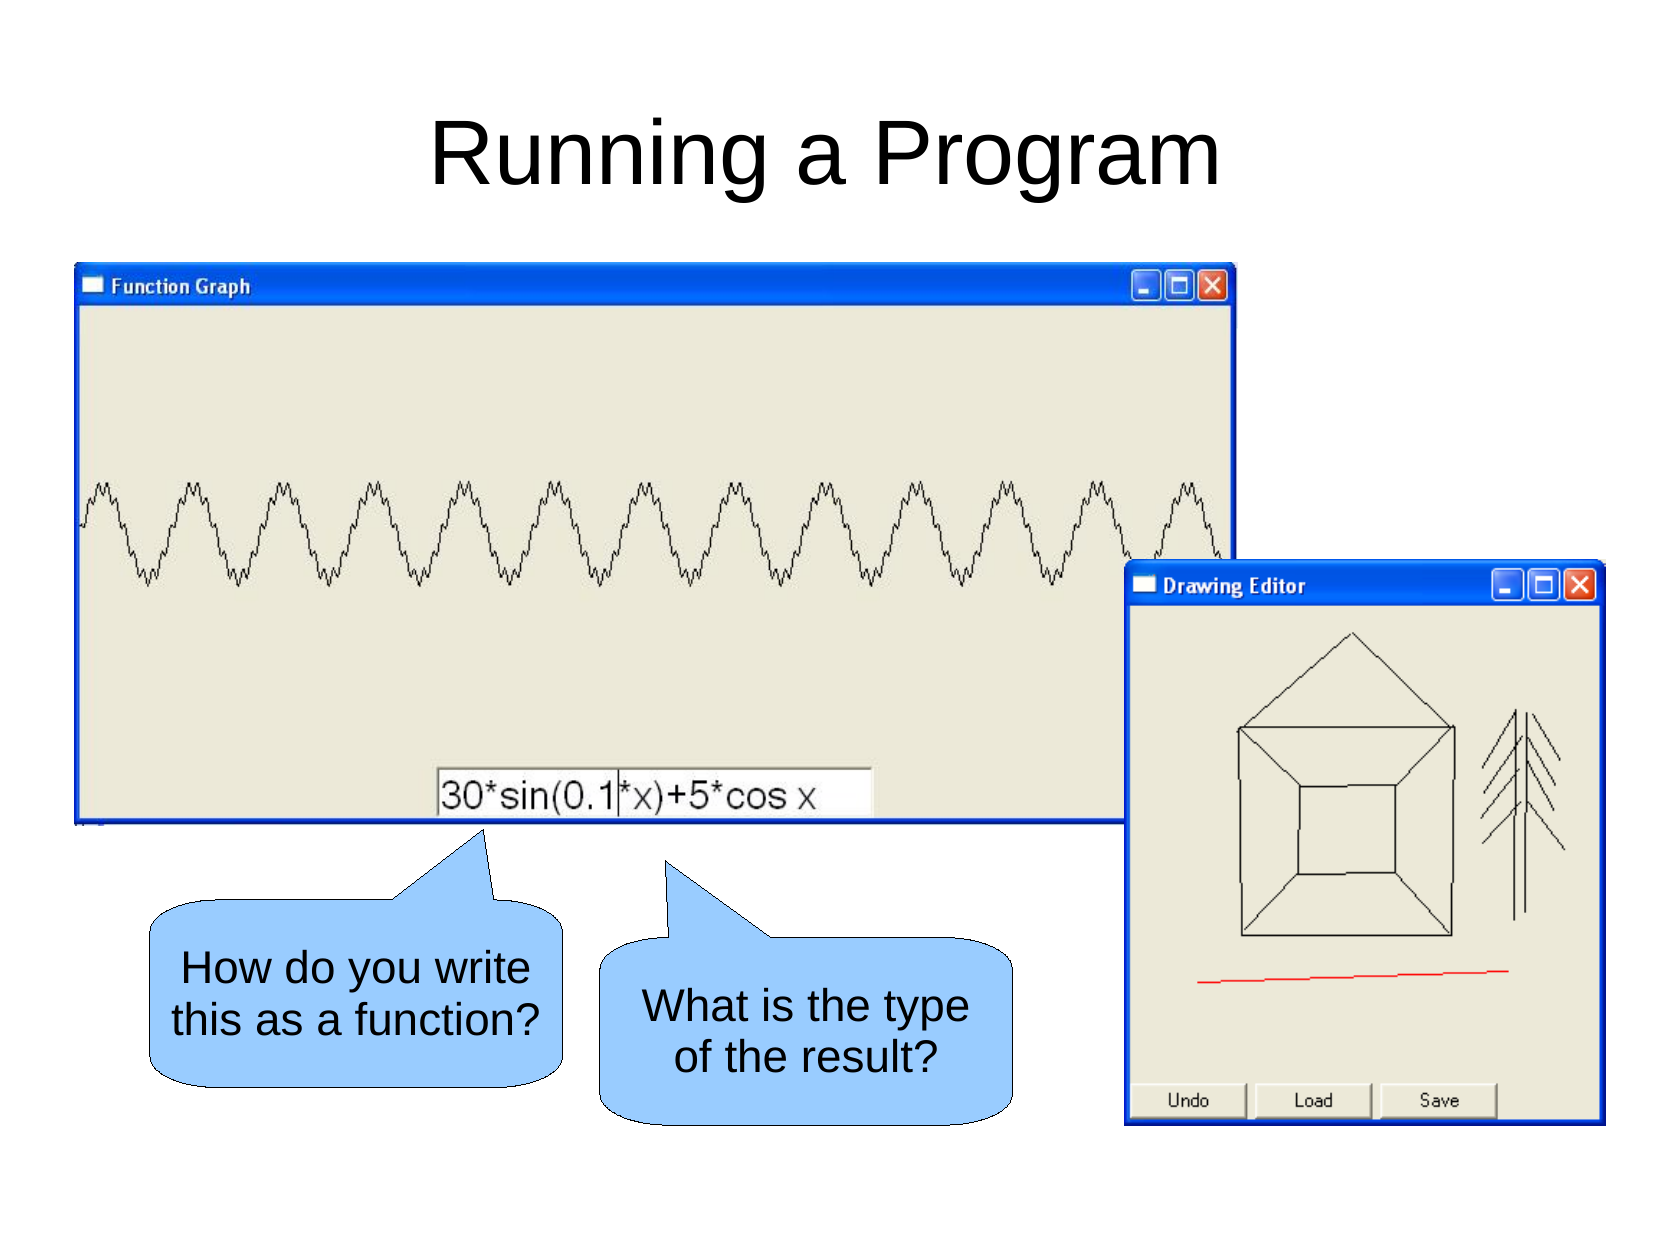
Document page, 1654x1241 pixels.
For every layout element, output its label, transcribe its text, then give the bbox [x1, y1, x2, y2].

title Running a Program [82, 49, 1571, 257]
picture [74, 262, 1606, 1126]
text_box What is the type of the result? [599, 860, 1013, 1126]
text_box How do you write this as a function? [149, 829, 563, 1088]
